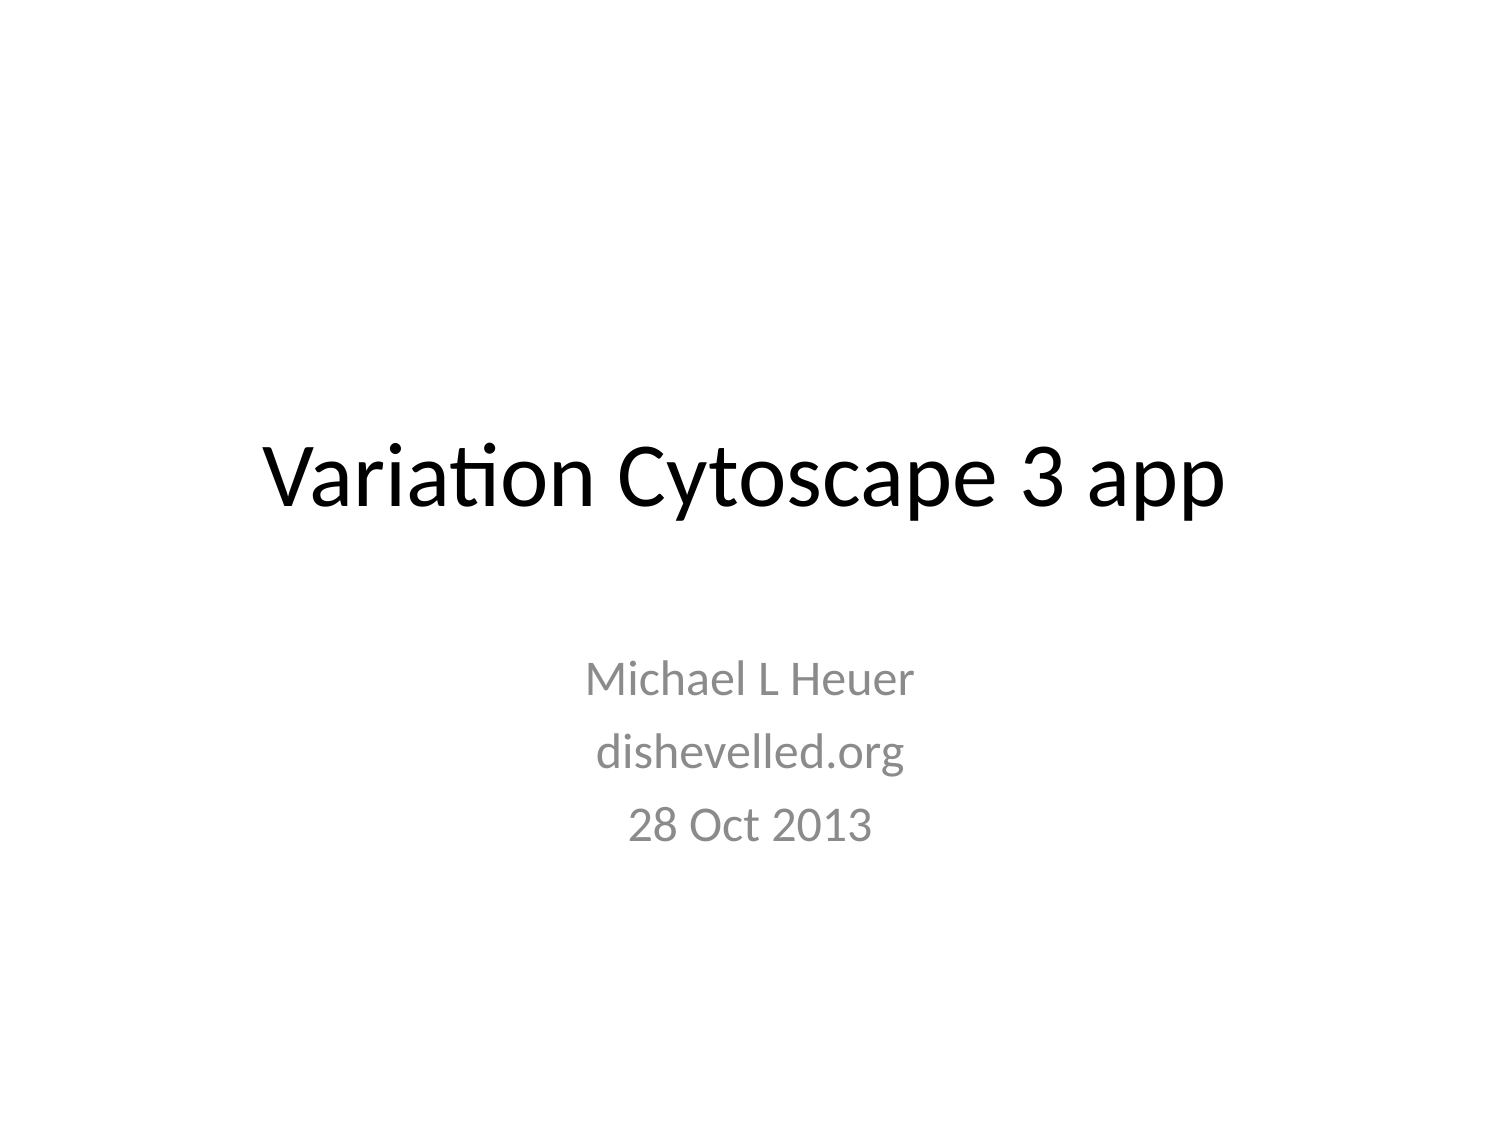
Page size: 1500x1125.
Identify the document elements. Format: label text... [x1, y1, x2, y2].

subtitle Michael L Heuer dishevelled.org 28 Oct 2013 [225, 637, 1275, 886]
title Variation Cytoscape 3 app [112, 349, 1388, 591]
